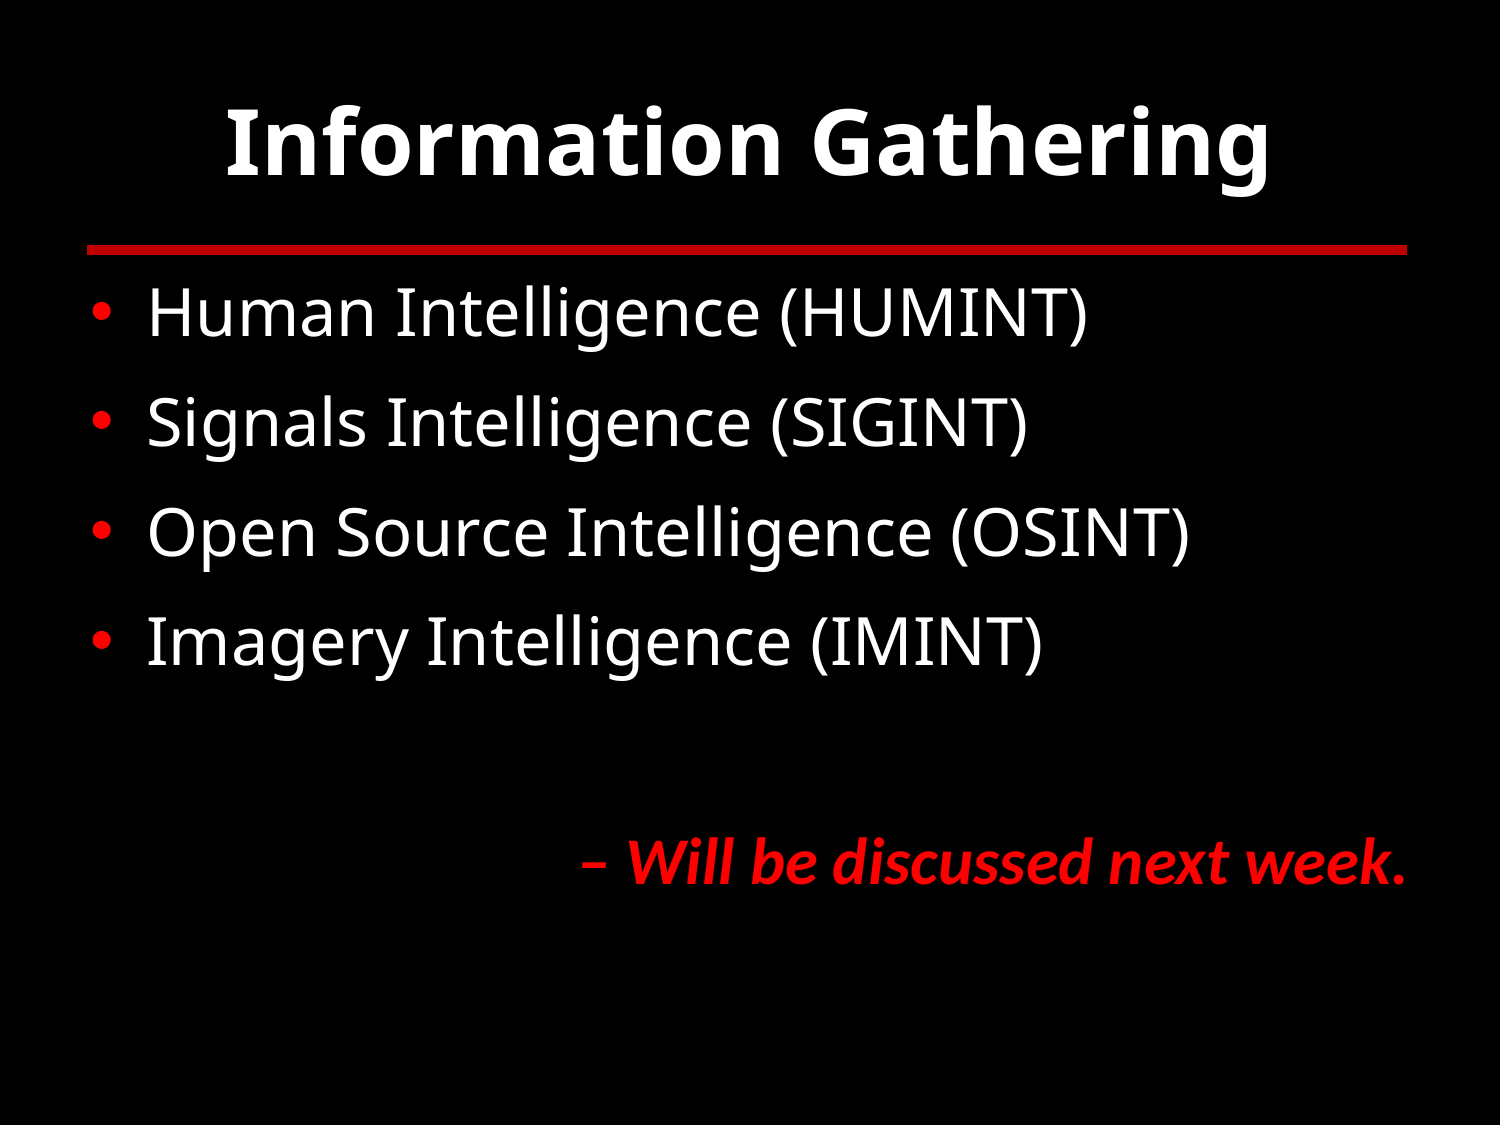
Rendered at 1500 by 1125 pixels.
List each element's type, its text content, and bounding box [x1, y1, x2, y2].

list Human Intelligence (HUMINT) Signals Intelligence (SIGINT) Open Source Intelligence (OSINT) Imagery Intelligence (IMINT) – Will be discussed next week. [75, 262, 1425, 1005]
title Information Gathering [75, 45, 1425, 233]
